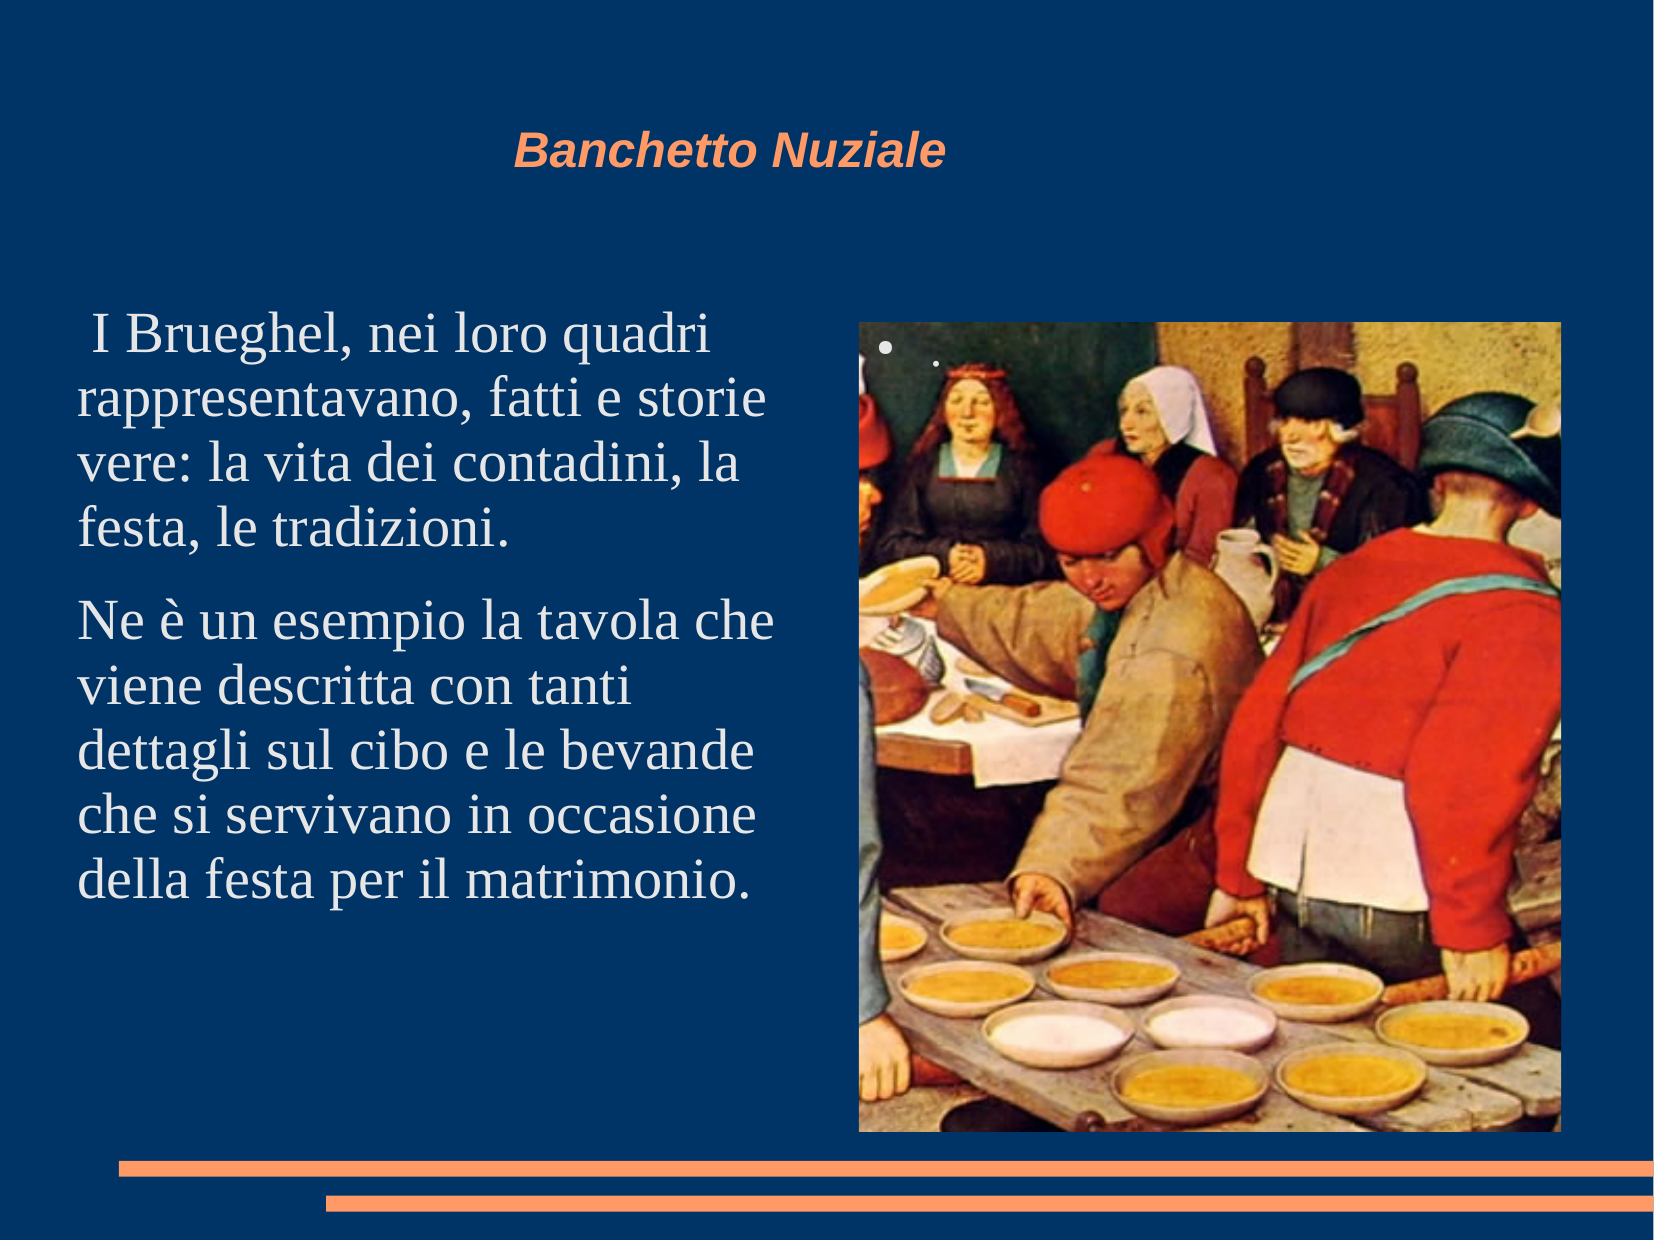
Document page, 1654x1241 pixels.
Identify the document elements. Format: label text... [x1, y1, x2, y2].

list I Brueghel, nei loro quadri rappresentavano, fatti e storie vere: la vita dei contadini, la festa, le tradizioni. Ne è un esempio la tavola che viene descritta con tanti dettagli sul cibo e le bevande che si servivano in occasione della festa per il matrimonio. [77, 300, 780, 1111]
title Banchetto Nuziale [121, 46, 1534, 254]
list . [858, 322, 1562, 1132]
